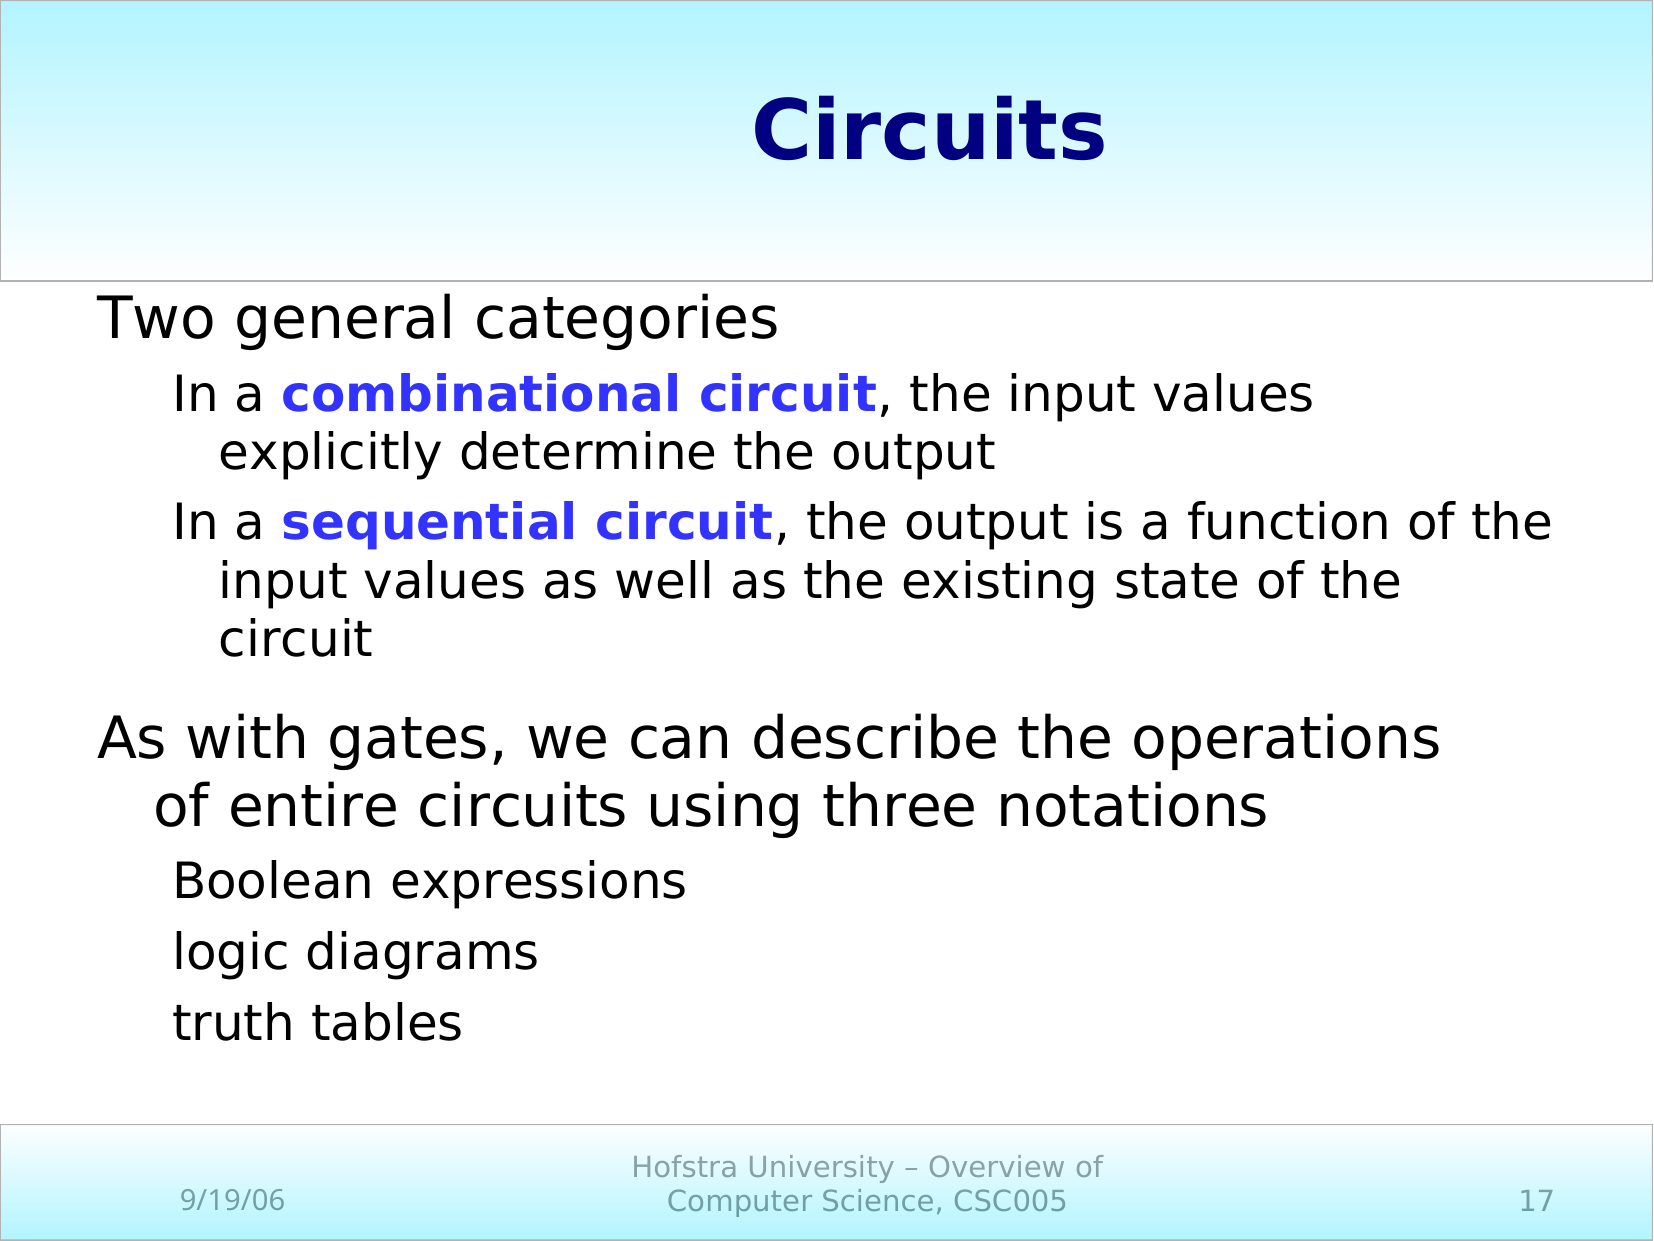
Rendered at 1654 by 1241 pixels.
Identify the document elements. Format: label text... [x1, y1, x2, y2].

list Two general categories In a combinational circuit, the input values explicitly determine the output In a sequential circuit, the output is a function of the input values as well as the existing state of the circuit As with gates, we can describe the operations of entire circuits using three notations Boolean expressions logic diagrams truth tables [82, 276, 1571, 1241]
title Circuits [247, 27, 1612, 235]
